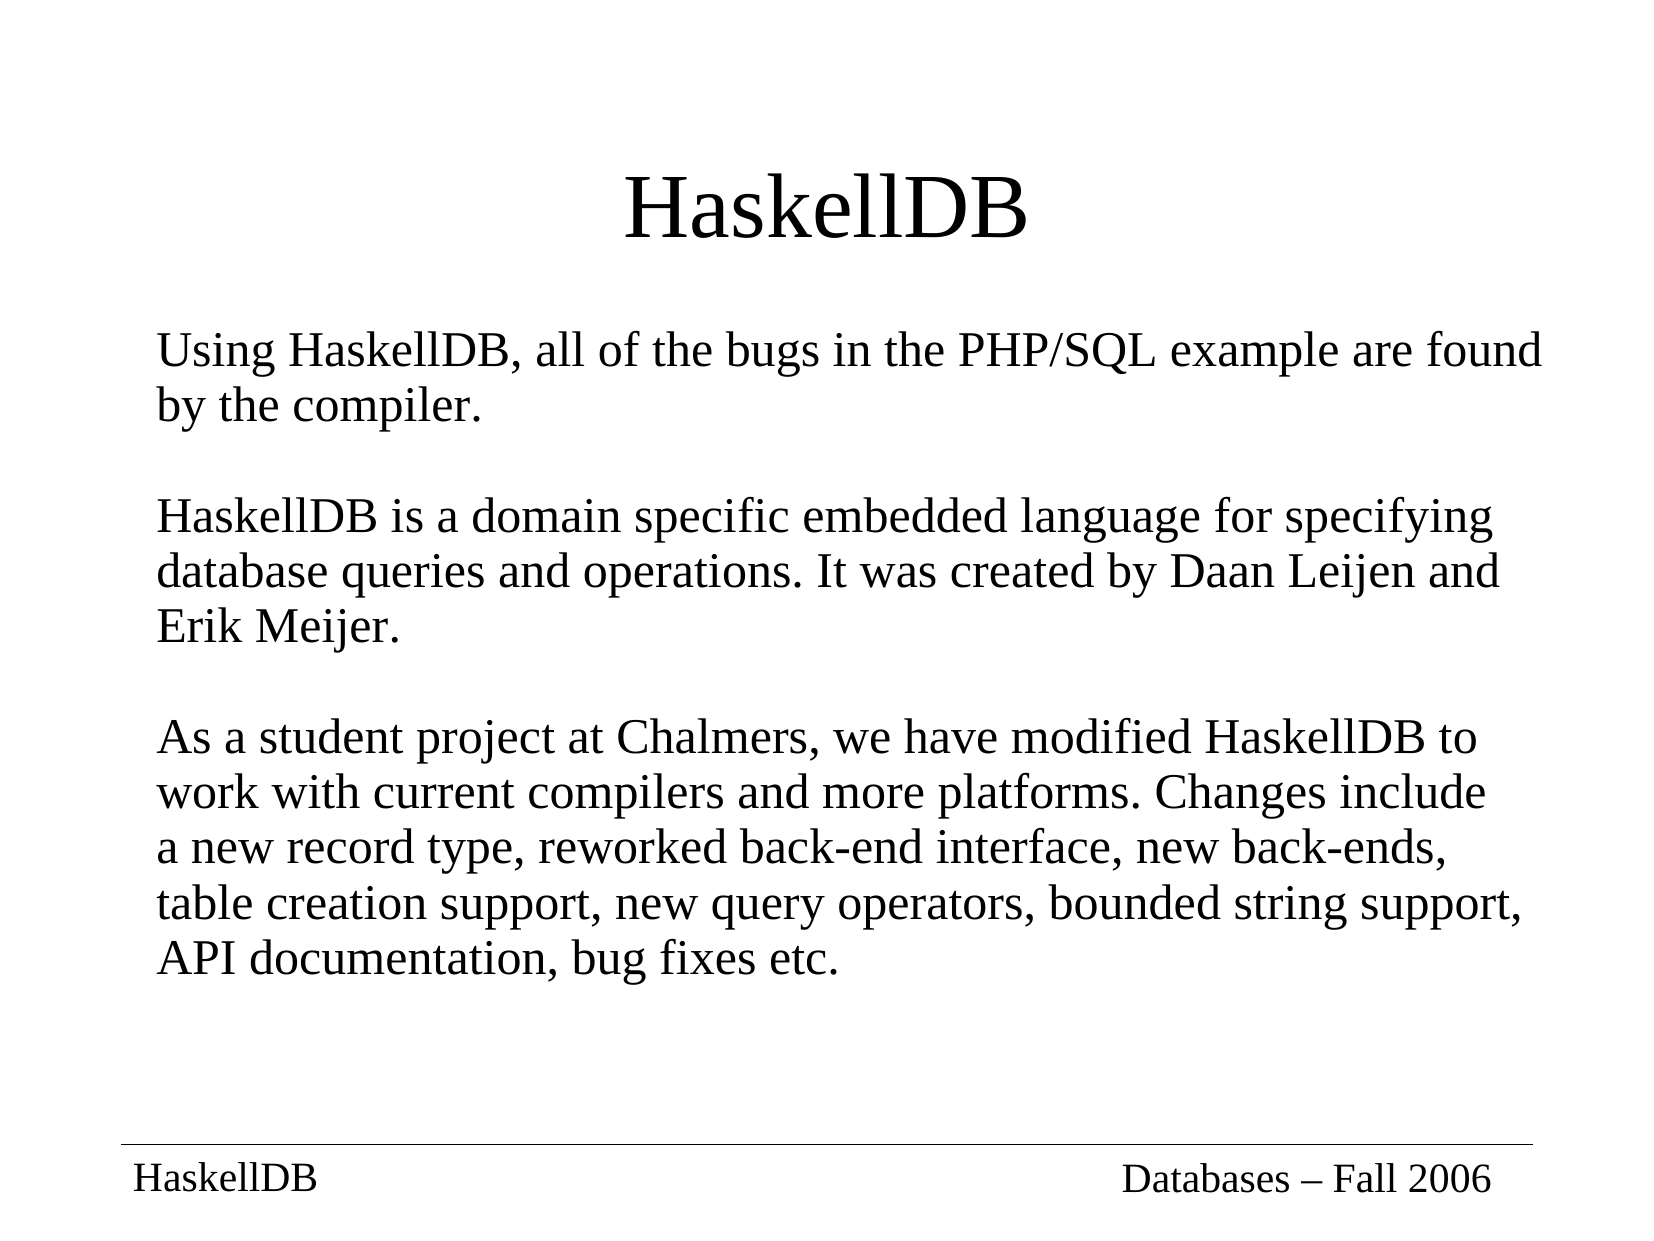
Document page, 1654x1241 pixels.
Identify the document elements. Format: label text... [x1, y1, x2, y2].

text_box Using HaskellDB, all of the bugs in the PHP/SQL example are found by the compiler. HaskellDB is a domain specific embedded language for specifying database queries and operations. It was created by Daan Leijen and Erik Meijer. As a student project at Chalmers, we have modified HaskellDB to work with current compilers and more platforms. Changes include a new record type, reworked back-end interface, new back-ends, table creation support, new query operators, bounded string support, API documentation, bug fixes etc. [156, 321, 1565, 1090]
title HaskellDB [121, 102, 1534, 311]
